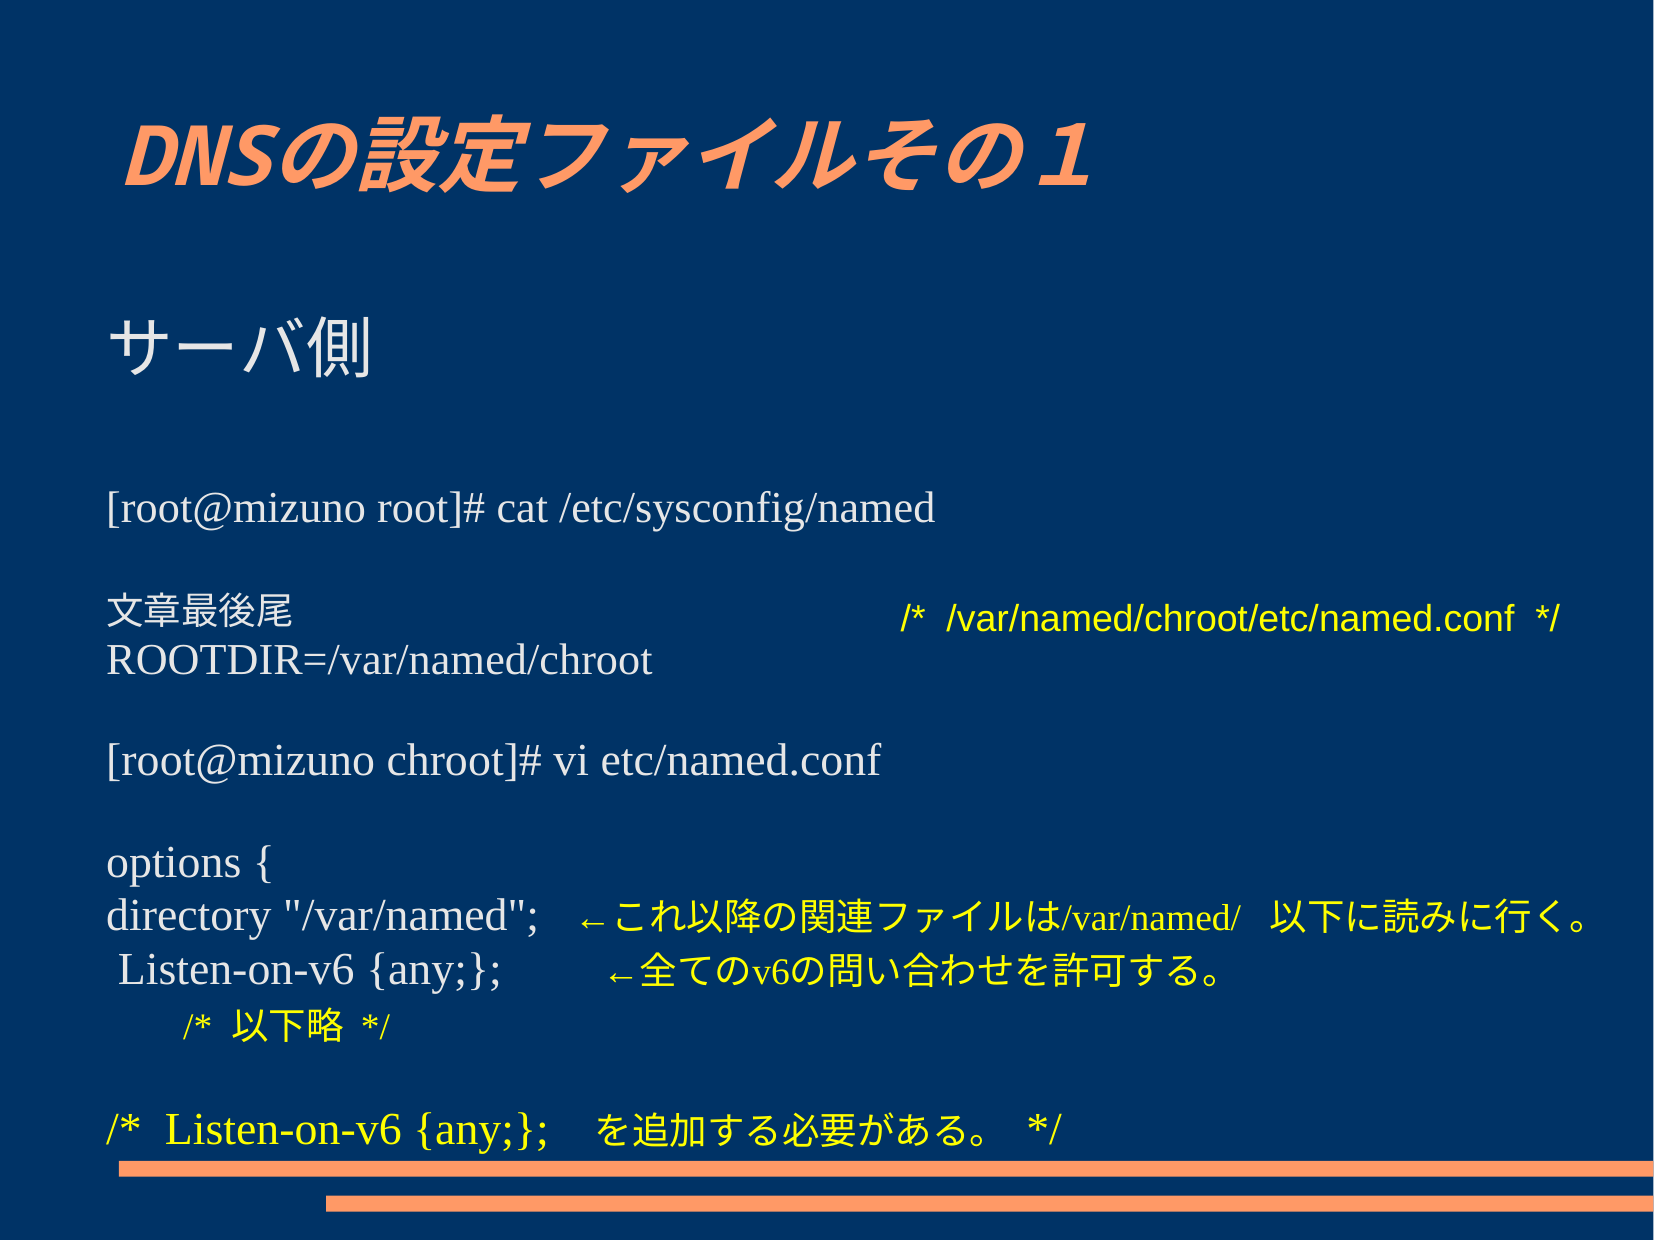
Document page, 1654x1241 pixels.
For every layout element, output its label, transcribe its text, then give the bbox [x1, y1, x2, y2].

text_box /* /var/named/chroot/etc/named.conf */ [885, 590, 1625, 648]
title DNSの設定ファイルその１ [121, 46, 1534, 254]
list サーバ側 [root@mizuno root]# cat /etc/sysconfig/named 文章最後尾 ROOTDIR=/var/named/chroot [root@mizuno chroot]# vi etc/named.conf options { directory "/var/named"; ←これ以降の関連ファイルは/var/named/ 以下に読みに行く。 Listen-on-v6 {any;}; ←全てのv6の問い合わせを許可する。 /* 以下略 */ /* Listen-on-v6 {any;}; を追加する必要がある。 */ [88, 295, 1625, 1125]
